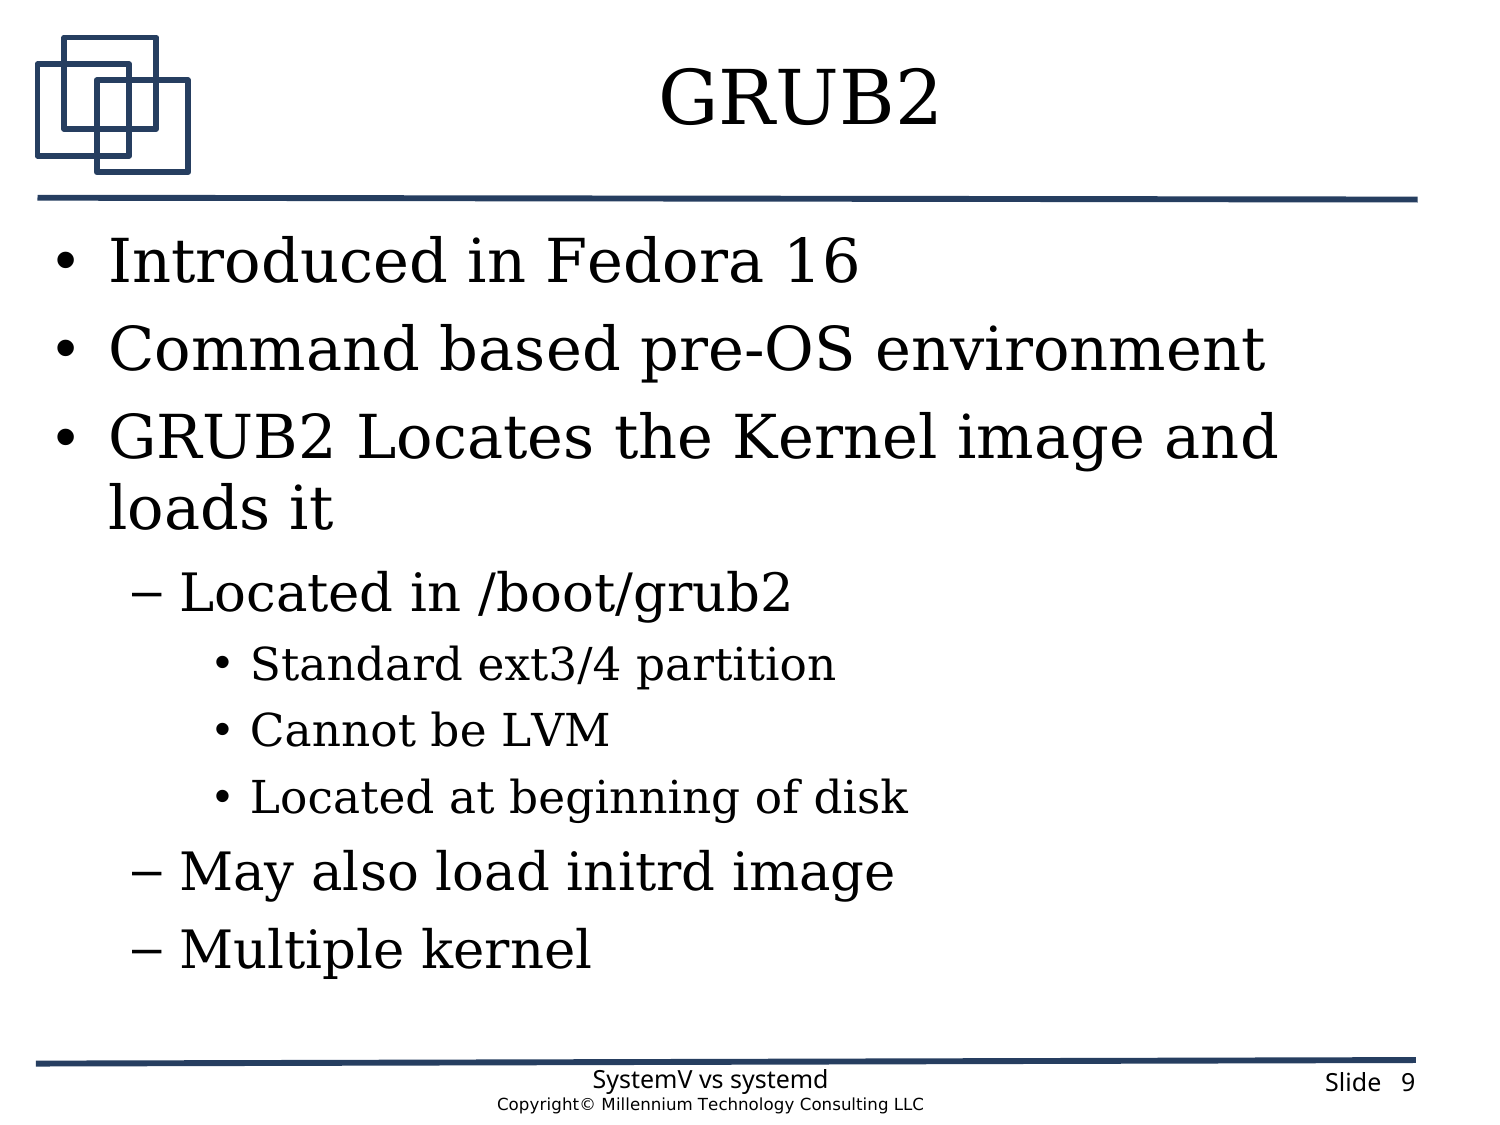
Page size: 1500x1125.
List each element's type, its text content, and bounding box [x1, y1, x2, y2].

list Introduced in Fedora 16 Command based pre-OS environment GRUB2 Locates the Kernel image and loads it Located in /boot/grub2 Standard ext3/4 partition Cannot be LVM Located at beginning of disk May also load initrd image Multiple kernel [37, 224, 1426, 1051]
title GRUB2 [150, 0, 1426, 196]
